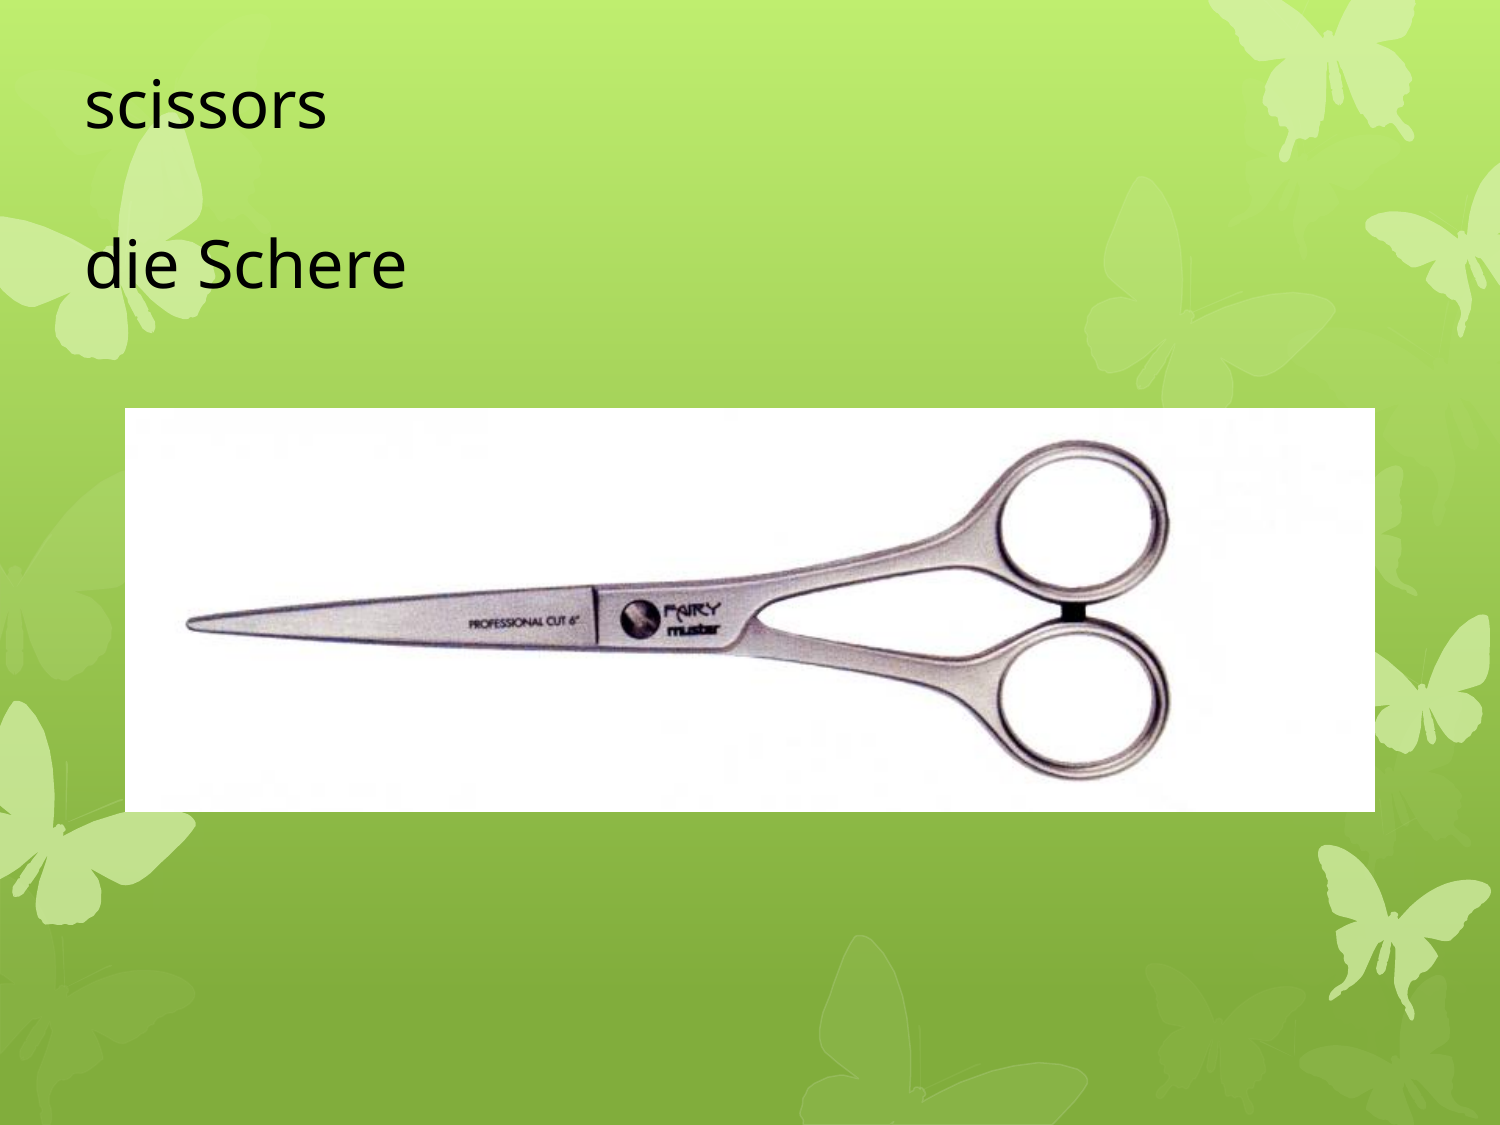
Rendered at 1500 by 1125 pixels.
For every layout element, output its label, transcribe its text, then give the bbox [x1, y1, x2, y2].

picture [125, 408, 1375, 812]
text_box scissors die Schere [69, 54, 425, 310]
